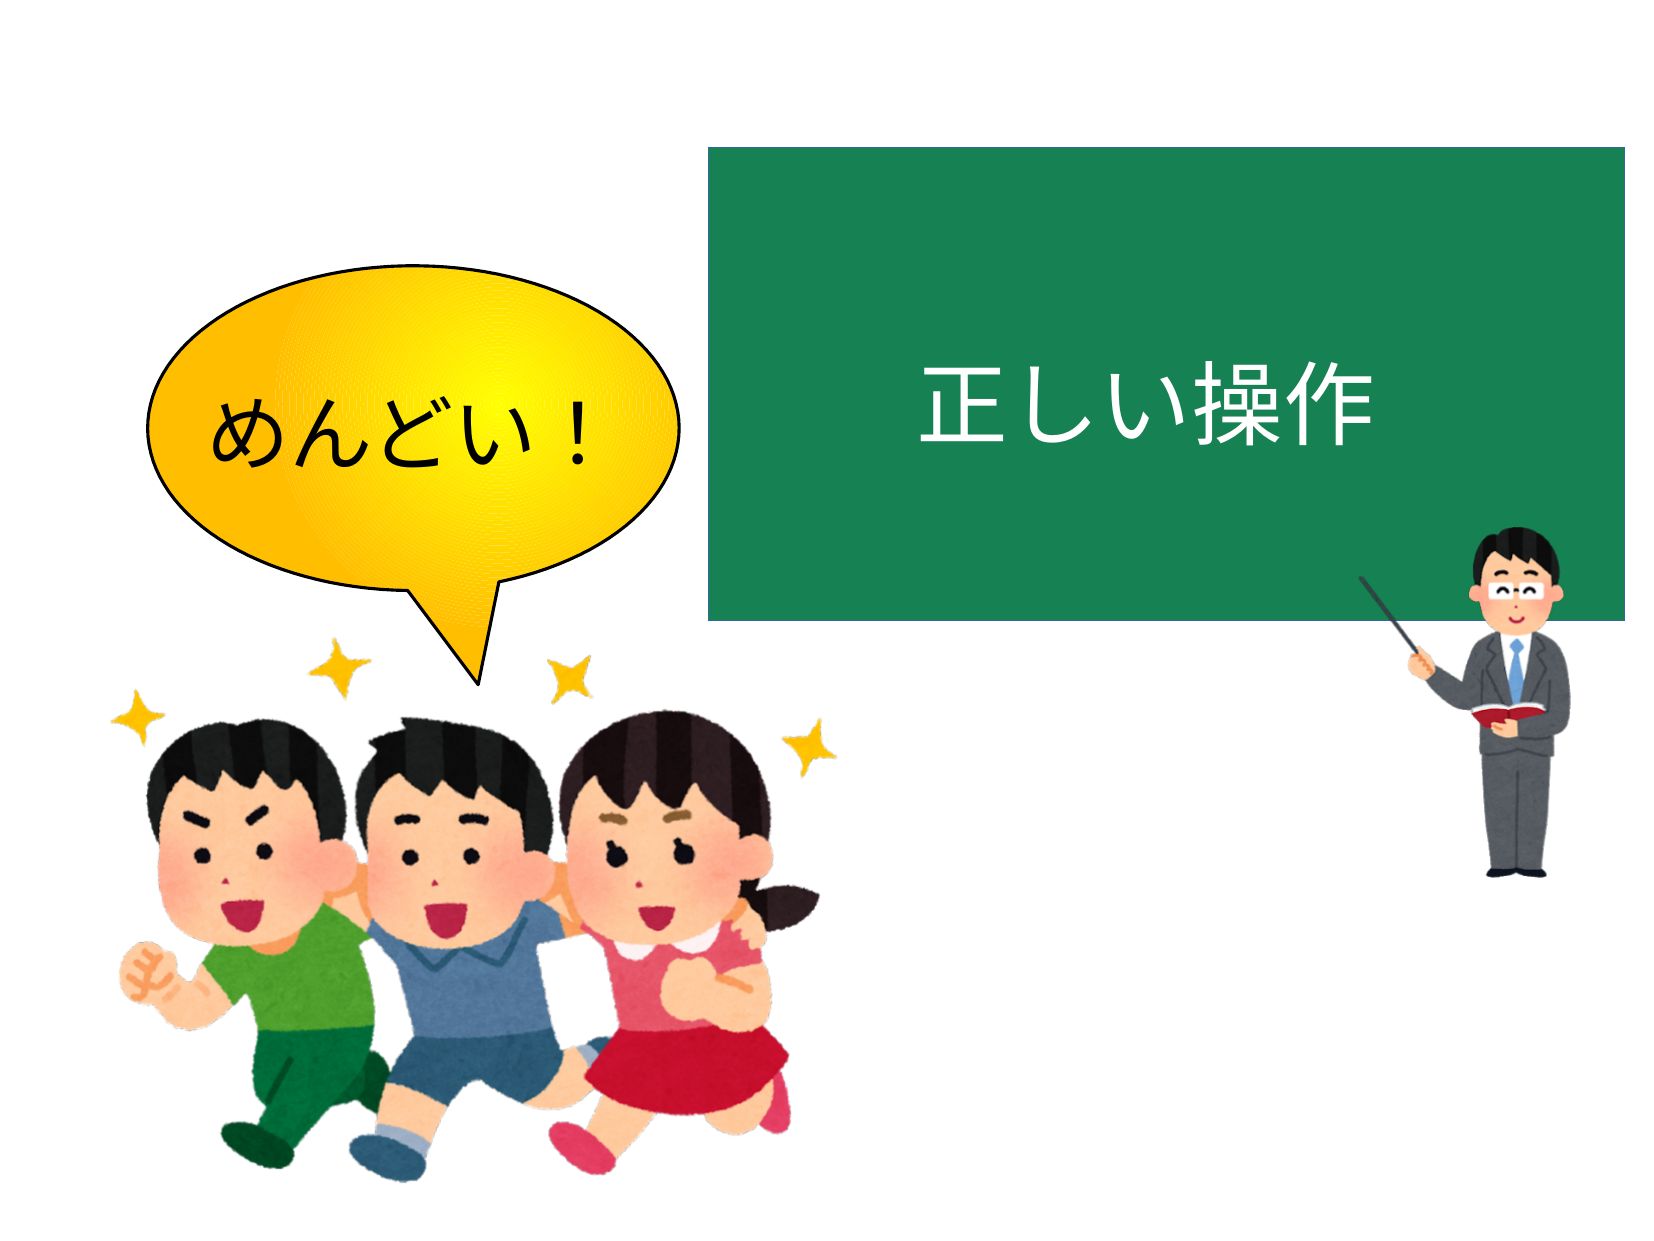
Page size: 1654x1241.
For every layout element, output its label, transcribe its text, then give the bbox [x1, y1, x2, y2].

text_box [708, 502, 1625, 621]
title 正しい操作 [566, 294, 1654, 502]
picture [1328, 515, 1611, 900]
text_box めんどい！ [147, 265, 680, 685]
text_box [708, 147, 1625, 294]
picture [88, 589, 889, 1241]
